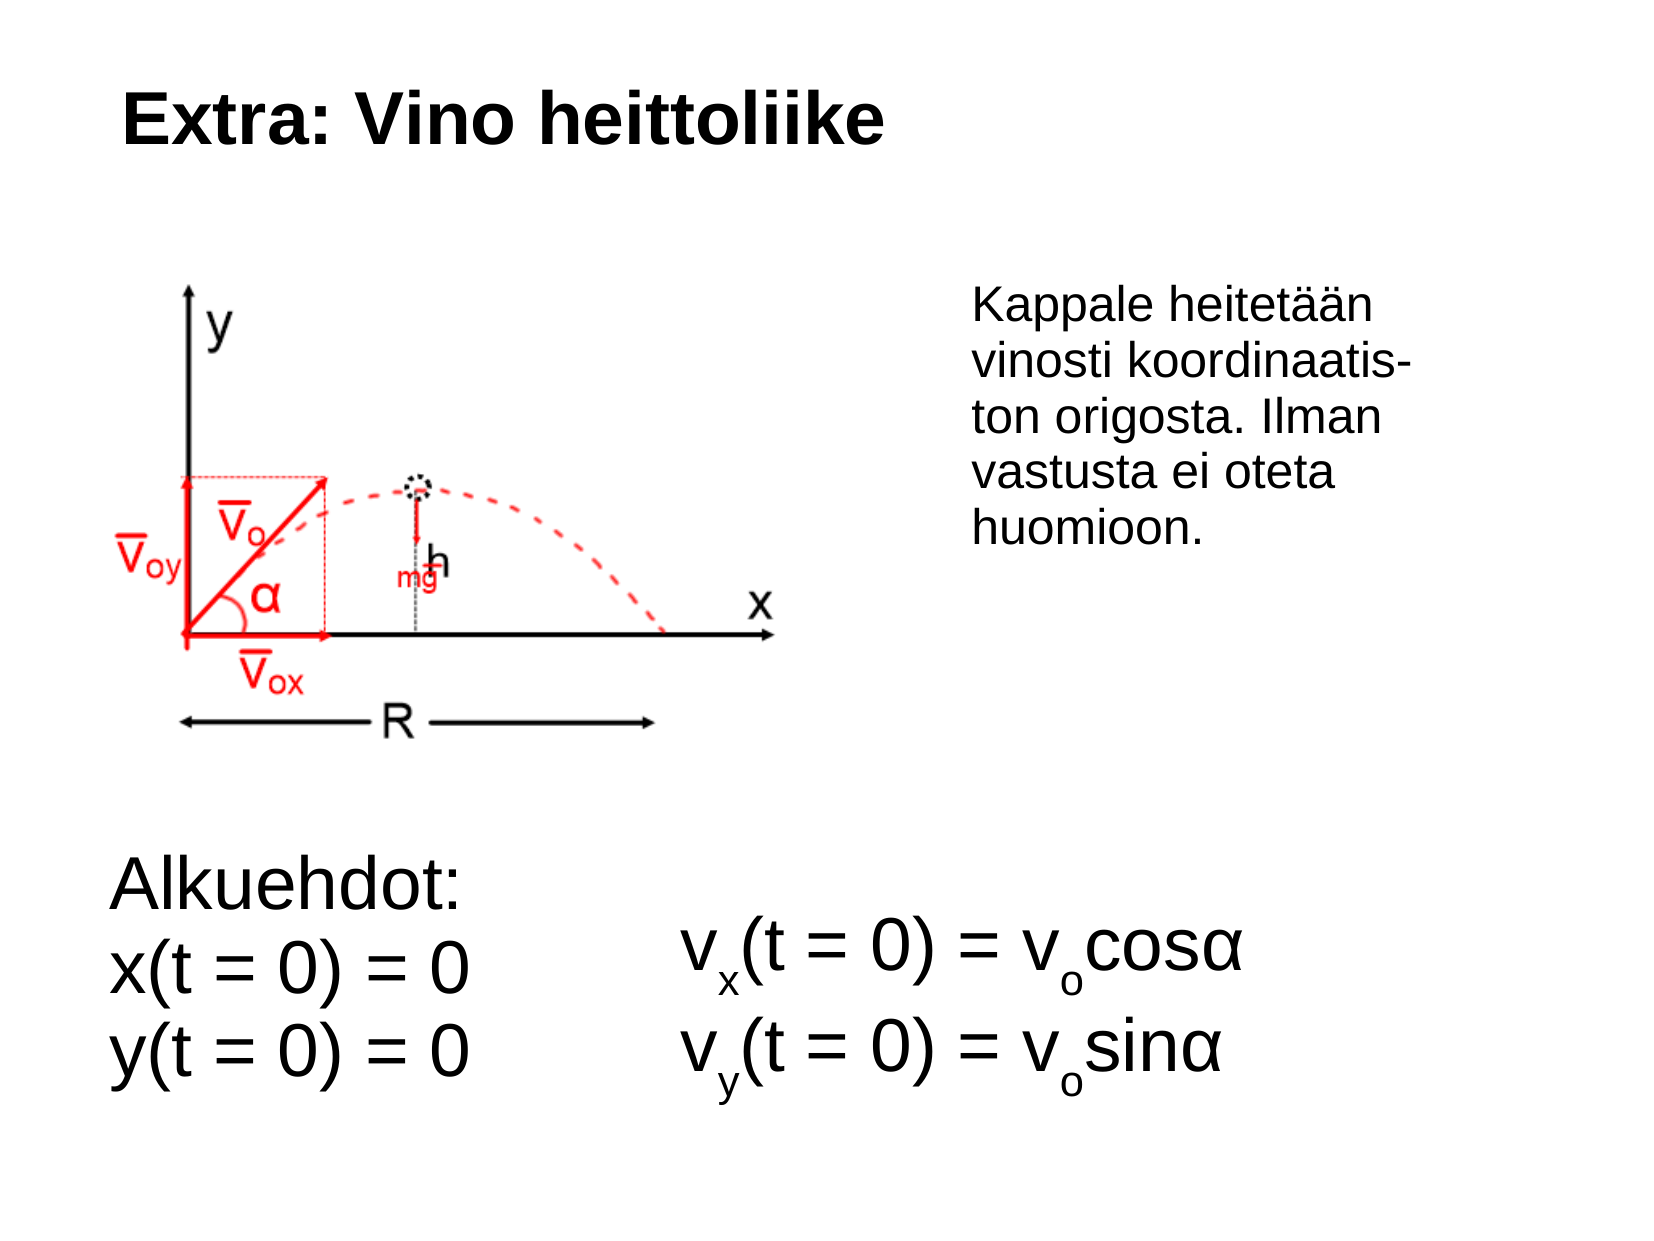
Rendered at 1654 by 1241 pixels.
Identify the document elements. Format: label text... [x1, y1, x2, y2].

text_box Extra: Vino heittoliike [106, 70, 1253, 225]
text_box vx(t = 0) = vocosα vy(t = 0) = vosinα [665, 888, 1312, 1113]
text_box Kappale heitetään vinosti koordinaatis-ton origosta. Ilman vastusta ei oteta huomioon. [956, 269, 1442, 624]
text_box Alkuehdot: x(t = 0) = 0 y(t = 0) = 0 [94, 835, 544, 1111]
picture [98, 236, 792, 773]
